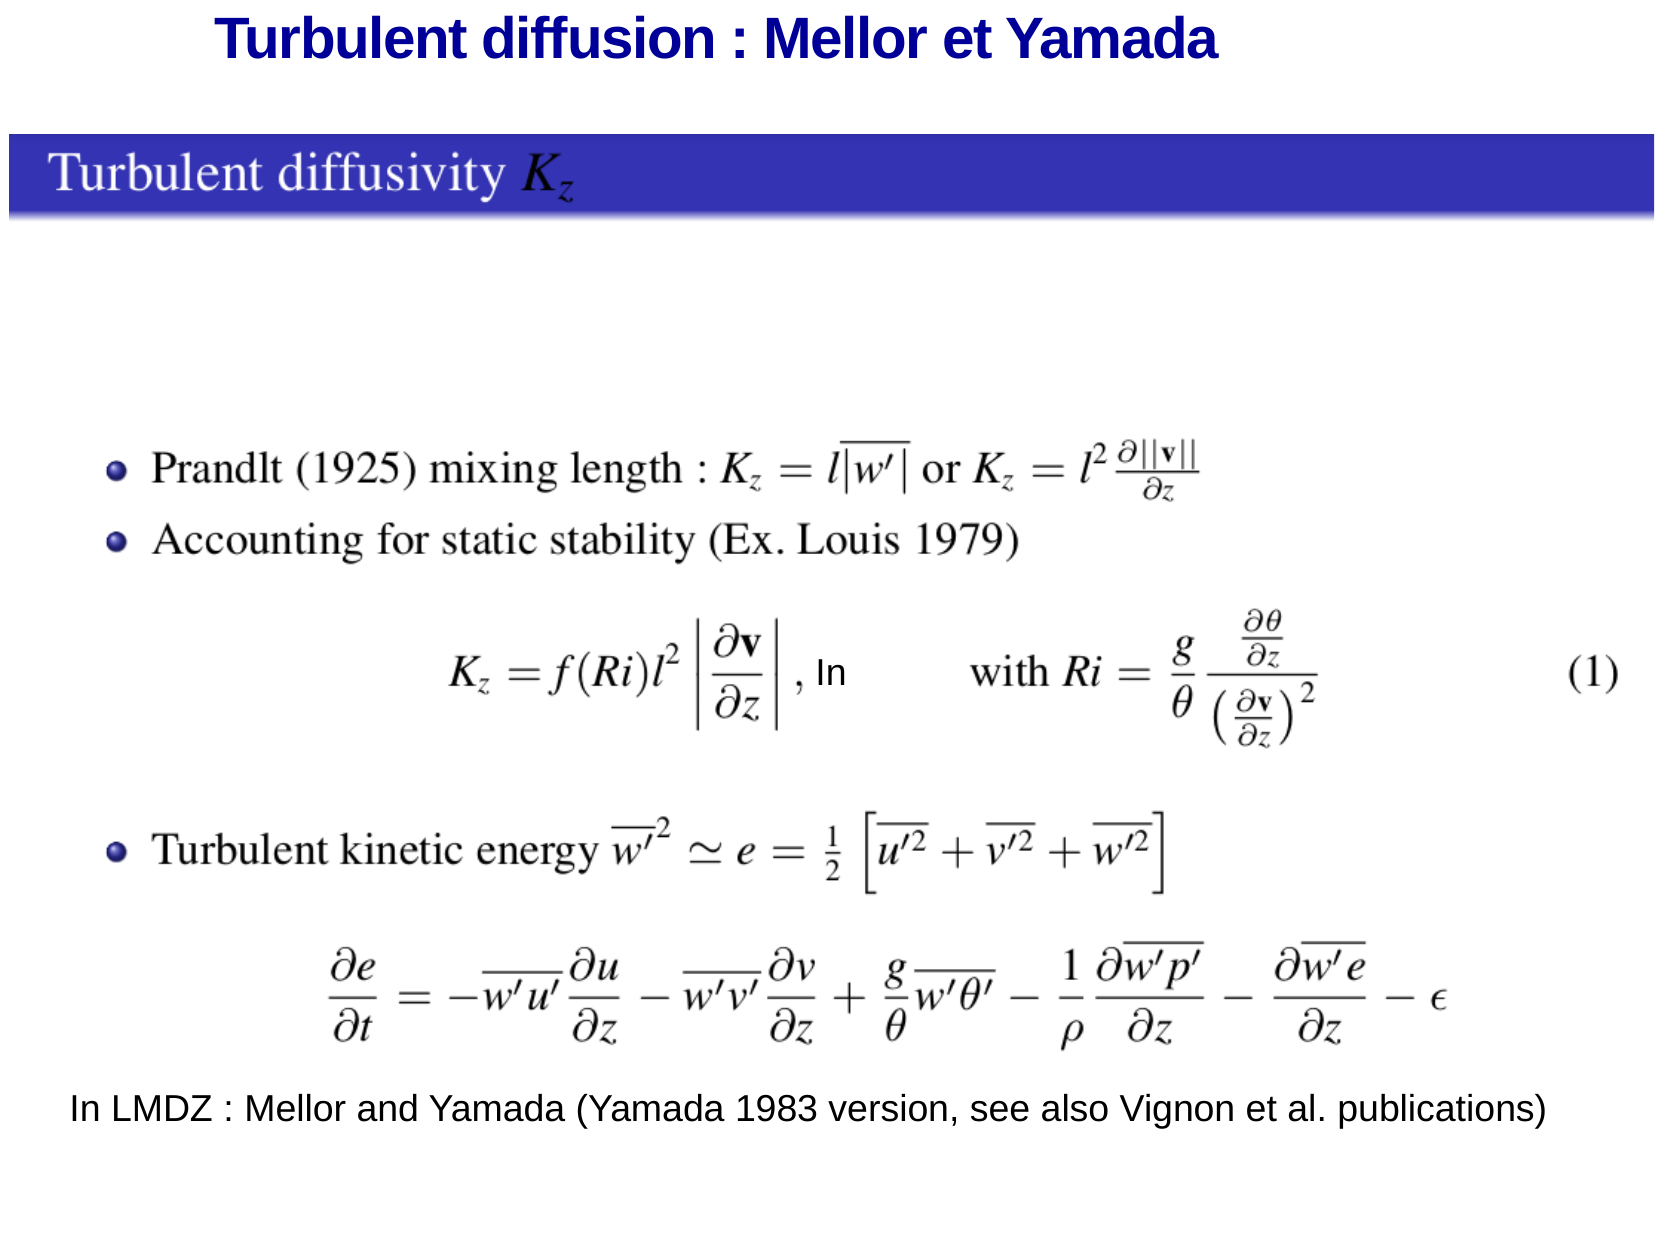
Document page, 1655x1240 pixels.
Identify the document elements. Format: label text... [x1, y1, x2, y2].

text_box In LMDZ : Mellor and Yamada (Yamada 1983 version, see also Vignon et al. publications) [54, 1080, 1566, 1138]
text_box Turbulent diffusion : Mellor et Yamada [214, 0, 1379, 74]
picture [9, 134, 1655, 1210]
